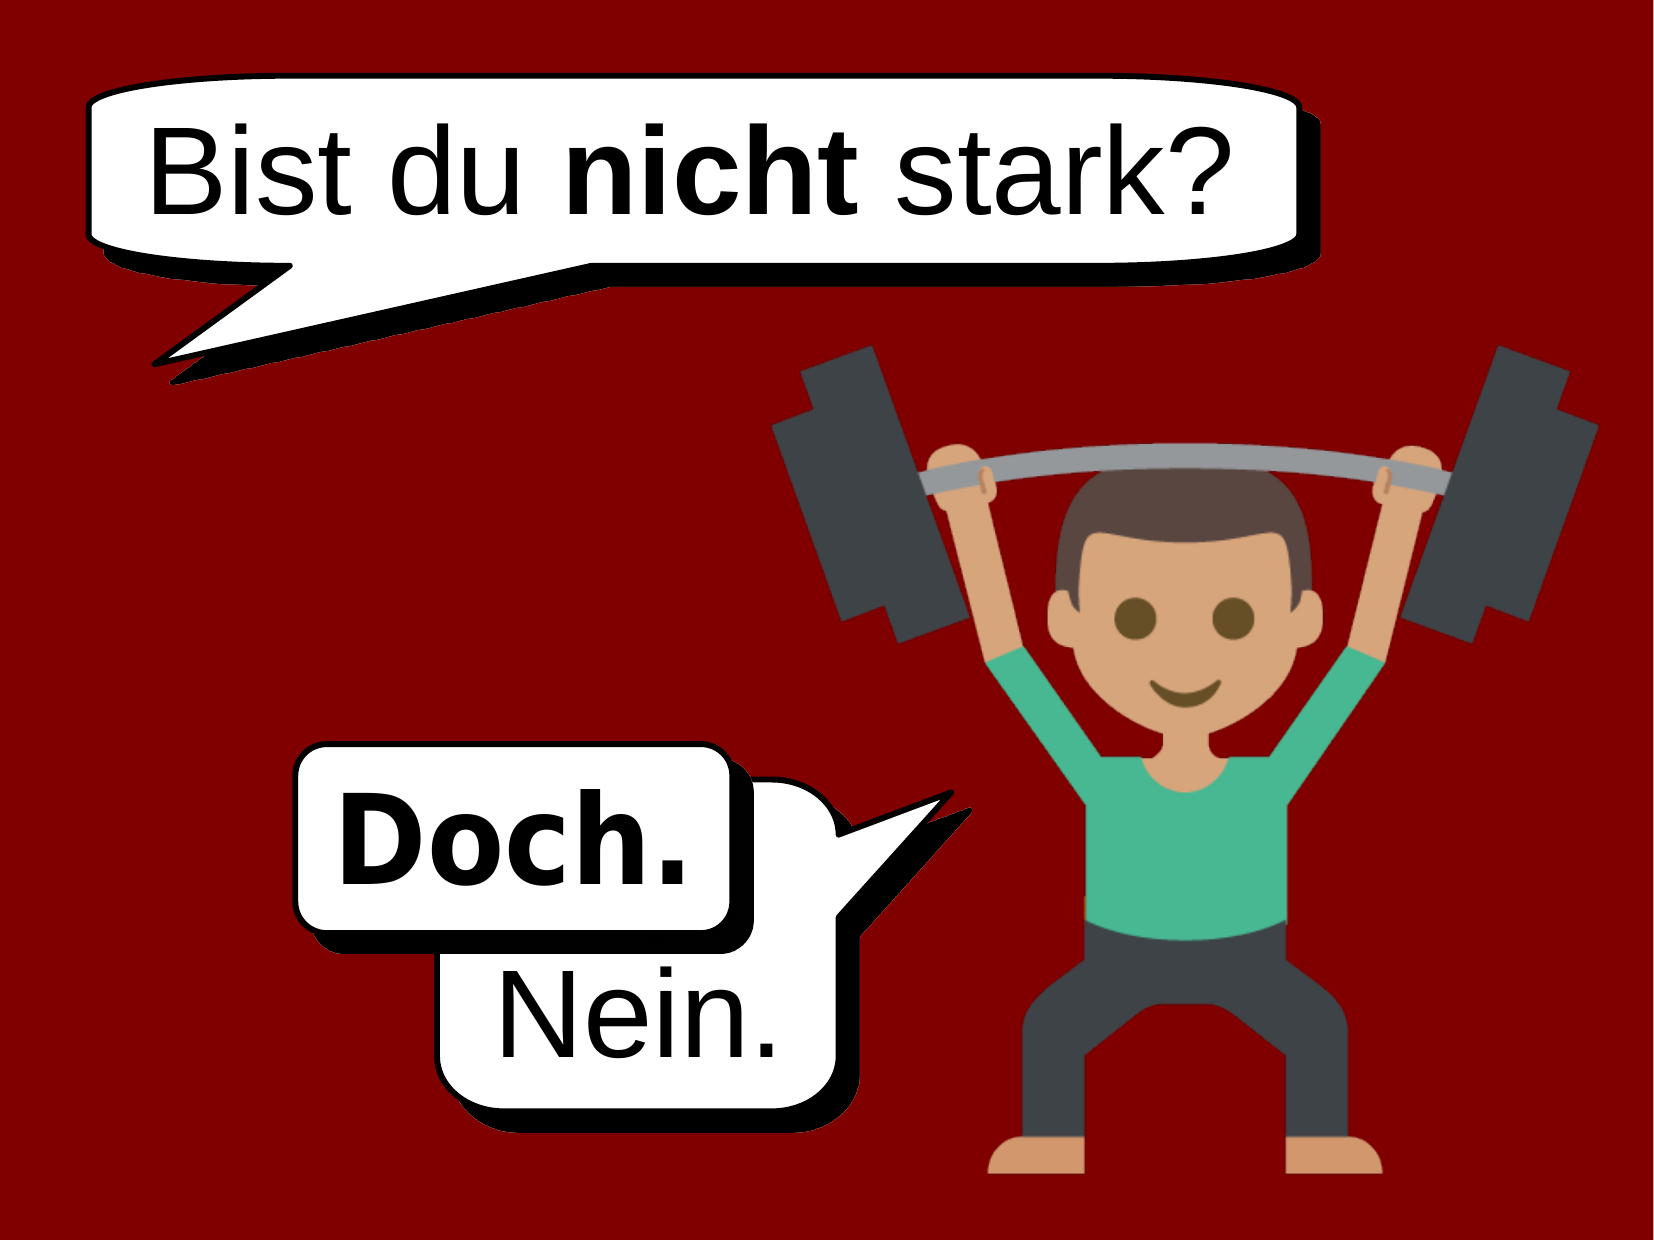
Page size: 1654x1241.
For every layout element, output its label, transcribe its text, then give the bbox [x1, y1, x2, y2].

text_box [295, 744, 952, 1112]
text_box Ja. Nein. [478, 797, 815, 1092]
text_box [88, 75, 1278, 365]
picture [744, 318, 1627, 1202]
text_box Bist du nicht stark? [129, 93, 1300, 249]
text_box Doch. [318, 760, 768, 922]
